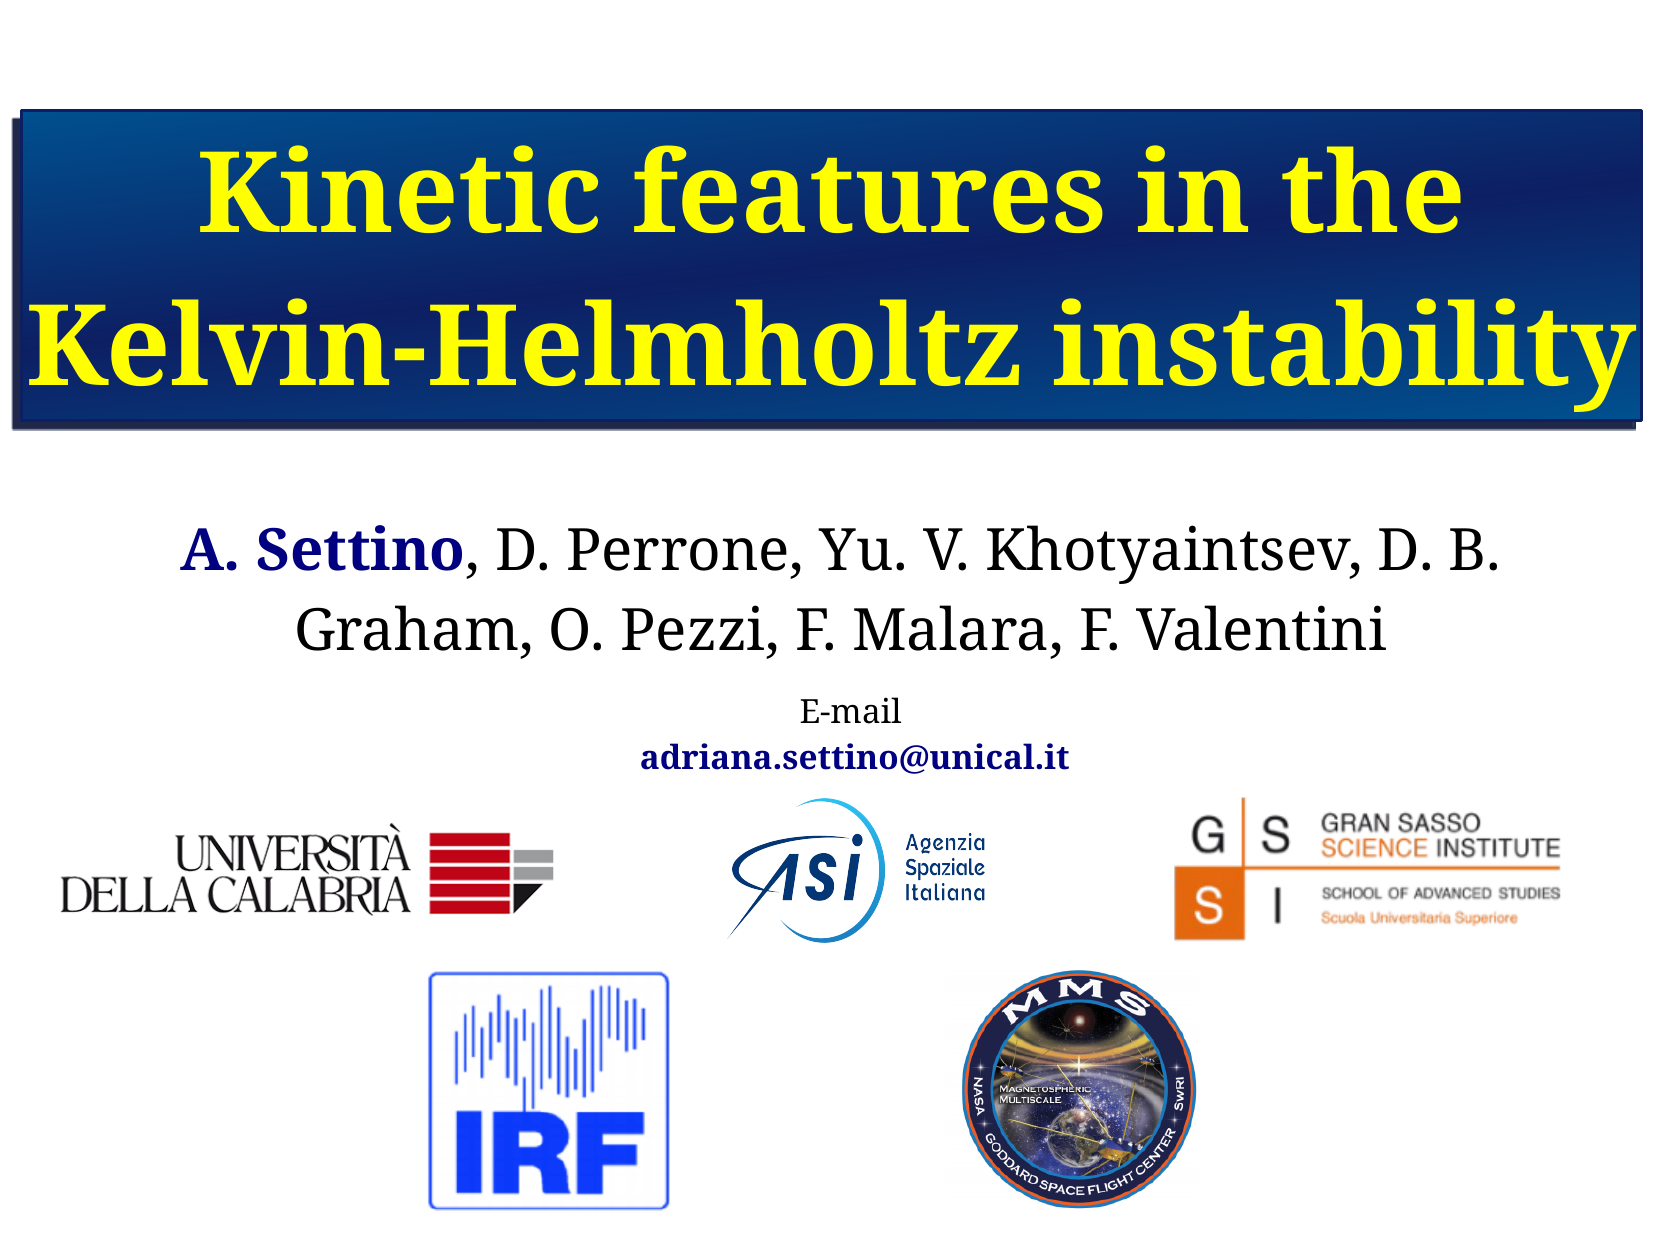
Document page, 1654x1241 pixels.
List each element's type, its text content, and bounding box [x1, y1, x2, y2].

picture [419, 960, 690, 1225]
picture [1173, 790, 1576, 946]
text_box A. Settino, D. Perrone, Yu. V. Khotyaintsev, D. B. Graham, O. Pezzi, F. Malara, F. Valentini [135, 501, 1546, 670]
picture [945, 960, 1201, 1224]
text_box Kinetic features in the Kelvin-Helmholtz instability [21, 115, 1642, 416]
picture [51, 806, 582, 931]
picture [727, 798, 985, 943]
text_box E-mail adriana.settino@unical.it [600, 679, 1111, 731]
